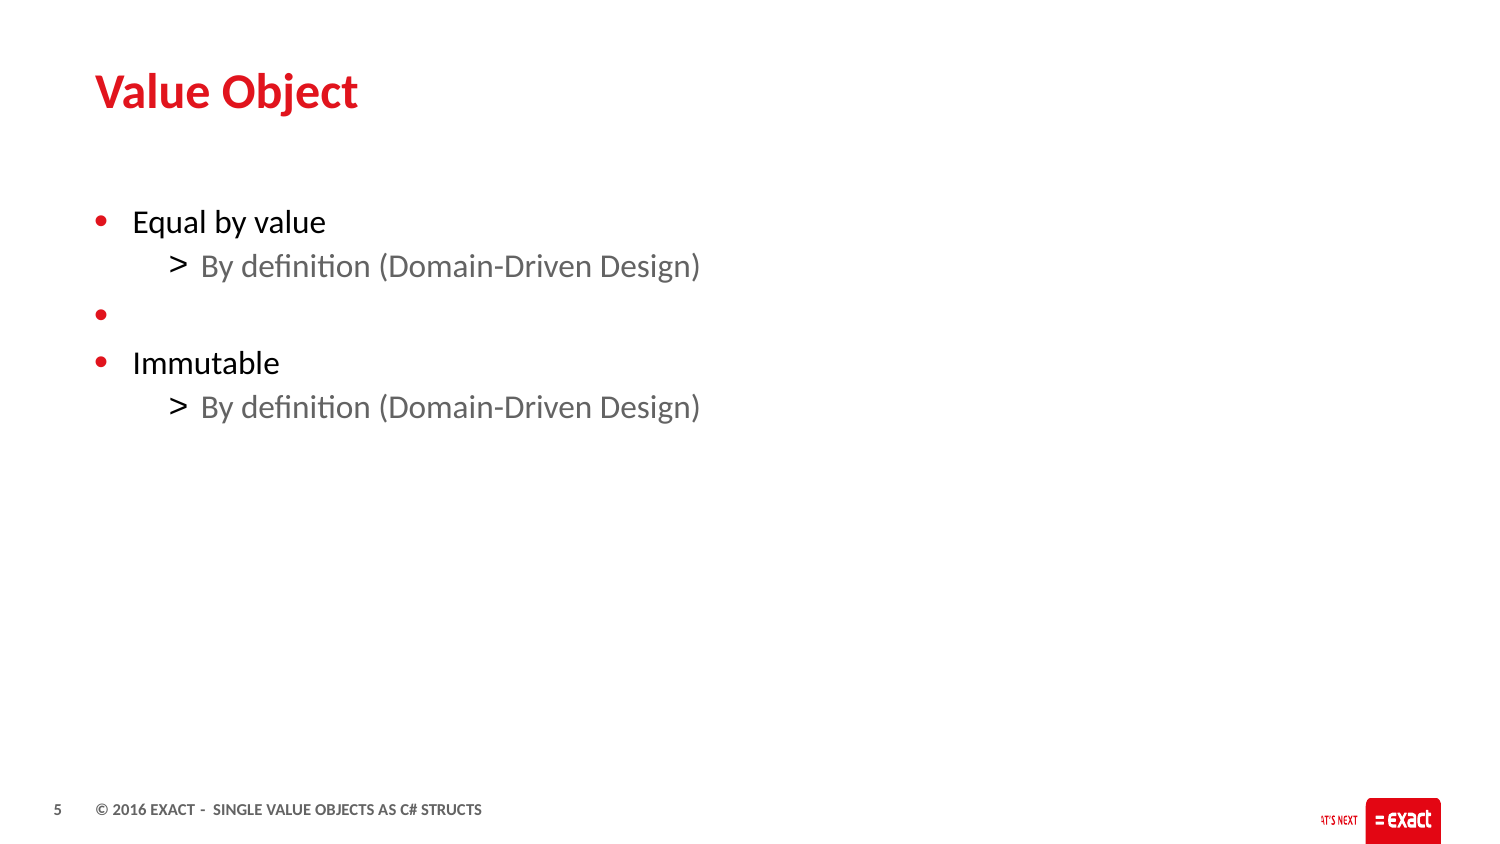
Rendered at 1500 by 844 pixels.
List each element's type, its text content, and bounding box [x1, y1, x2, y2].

list Equal by value By definition (Domain-Driven Design) Immutable By definition (Domain-Driven Design) [79, 196, 1421, 754]
text_box [38, 786, 96, 832]
title Value Object [79, 62, 1421, 127]
text_box - Single Value Objects as C# structs [185, 786, 826, 832]
